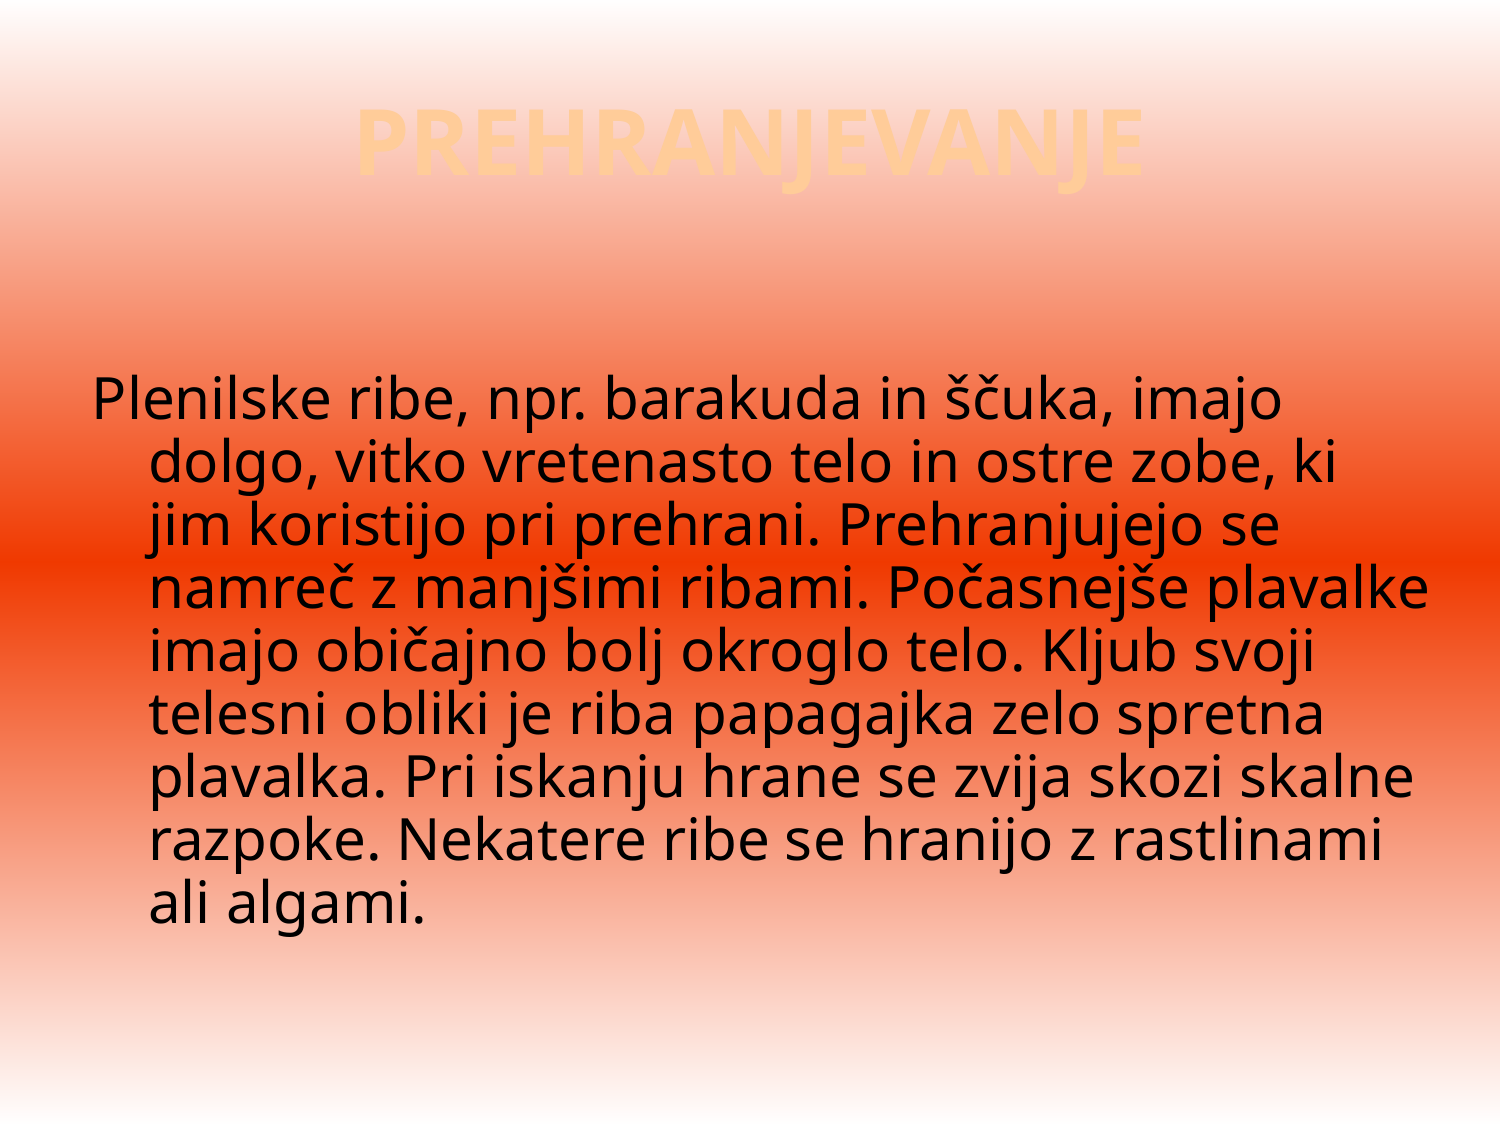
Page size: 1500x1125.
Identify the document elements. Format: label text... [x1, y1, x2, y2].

title PREHRANJEVANJE [75, 45, 1425, 233]
list Plenilske ribe, npr. barakuda in ščuka, imajo dolgo, vitko vretenasto telo in ostre zobe, ki jim koristijo pri prehrani. Prehranjujejo se namreč z manjšimi ribami. Počasnejše plavalke imajo običajno bolj okroglo telo. Kljub svoji telesni obliki je riba papagajka zelo spretna plavalka. Pri iskanju hrane se zvija skozi skalne razpoke. Nekatere ribe se hranijo z rastlinami ali algami. [76, 361, 1449, 816]
